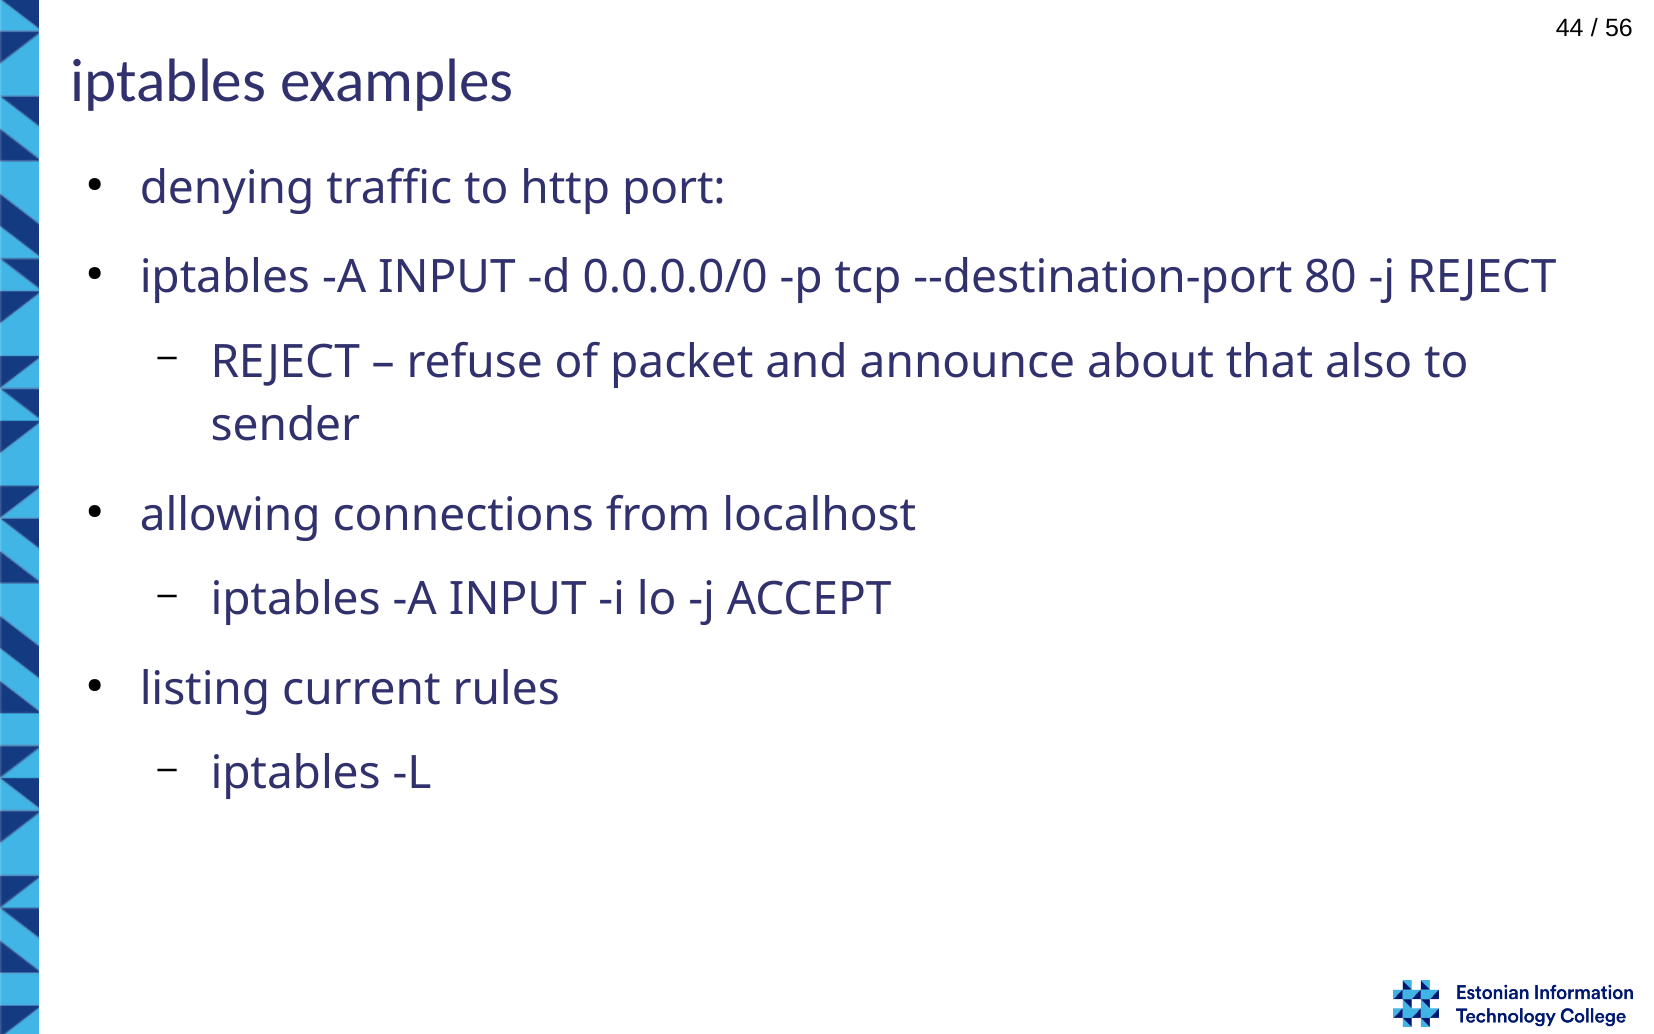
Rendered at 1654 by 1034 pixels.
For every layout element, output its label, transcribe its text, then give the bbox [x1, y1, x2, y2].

picture [1393, 980, 1633, 1027]
title iptables examples [70, 41, 1630, 130]
list denying traffic to http port: iptables -A INPUT -d 0.0.0.0/0 -p tcp --destination-port 80 -j REJECT REJECT – refuse of packet and announce about that also to sender allowing connections from localhost iptables -A INPUT -i lo -j ACCEPT listing current rules iptables -L [68, 153, 1630, 957]
